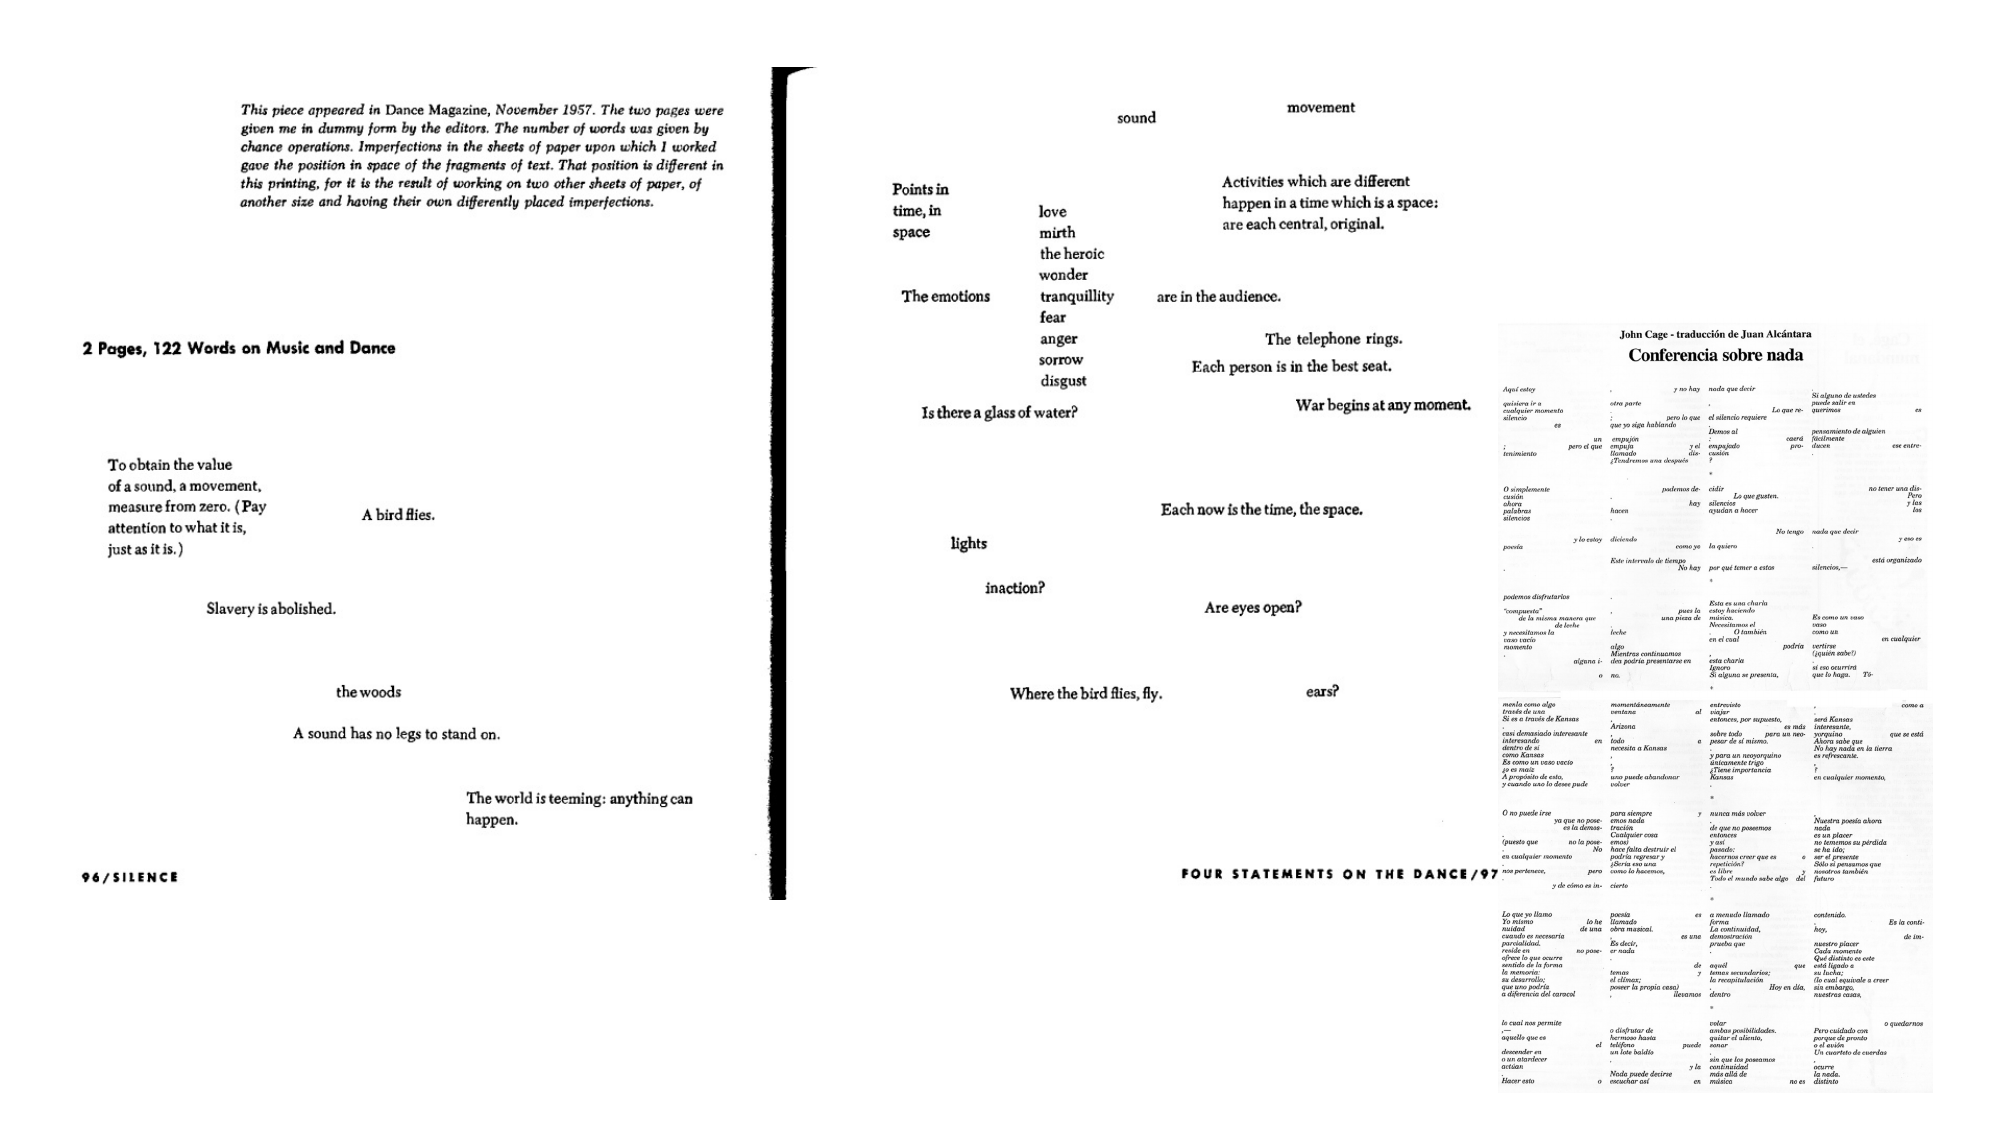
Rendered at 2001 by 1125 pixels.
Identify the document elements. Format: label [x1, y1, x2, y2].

picture [26, 68, 1933, 1093]
